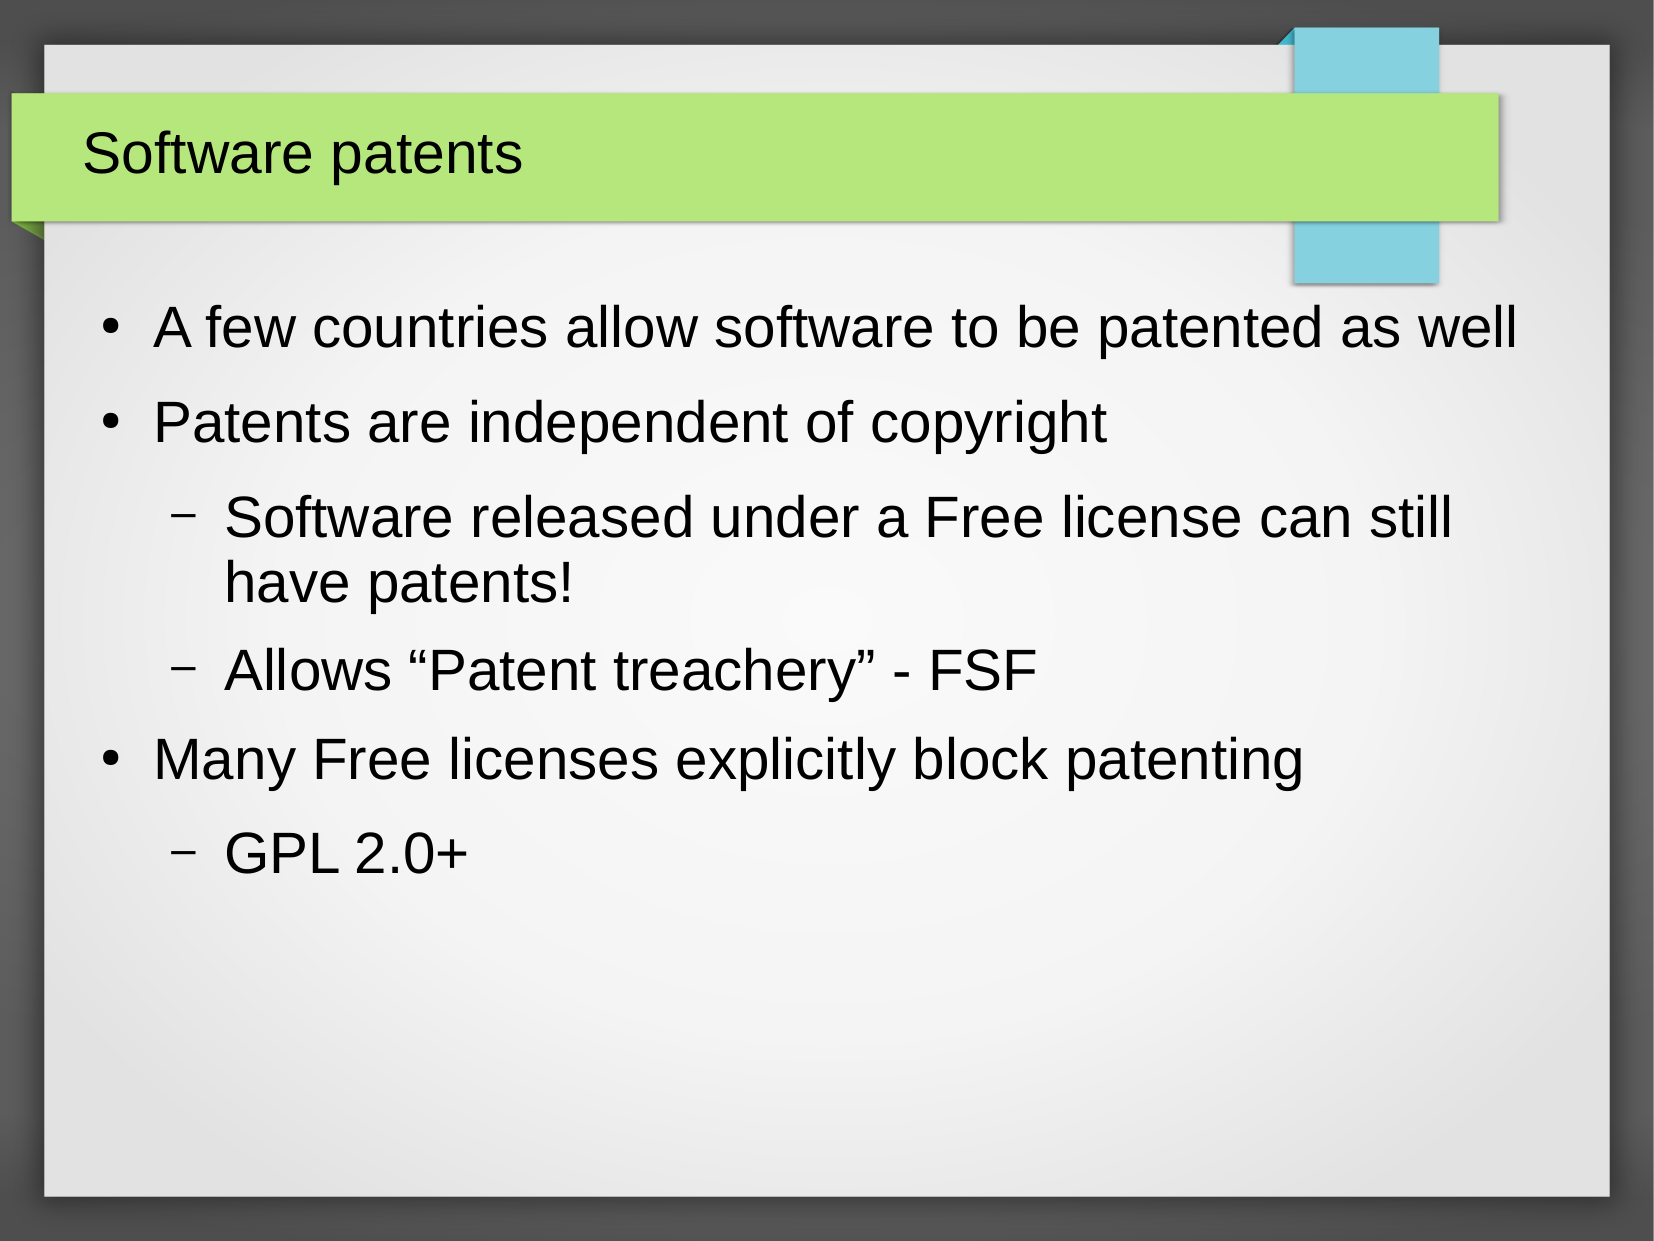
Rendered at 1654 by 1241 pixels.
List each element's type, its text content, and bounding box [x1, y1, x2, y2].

picture [0, 0, 1654, 1241]
title Software patents [82, 94, 1264, 213]
list A few countries allow software to be patented as well Patents are independent of copyright Software released under a Free license can still have patents! Allows “Patent treachery” - FSF Many Free licenses explicitly block patenting GPL 2.0+ [82, 295, 1571, 1015]
